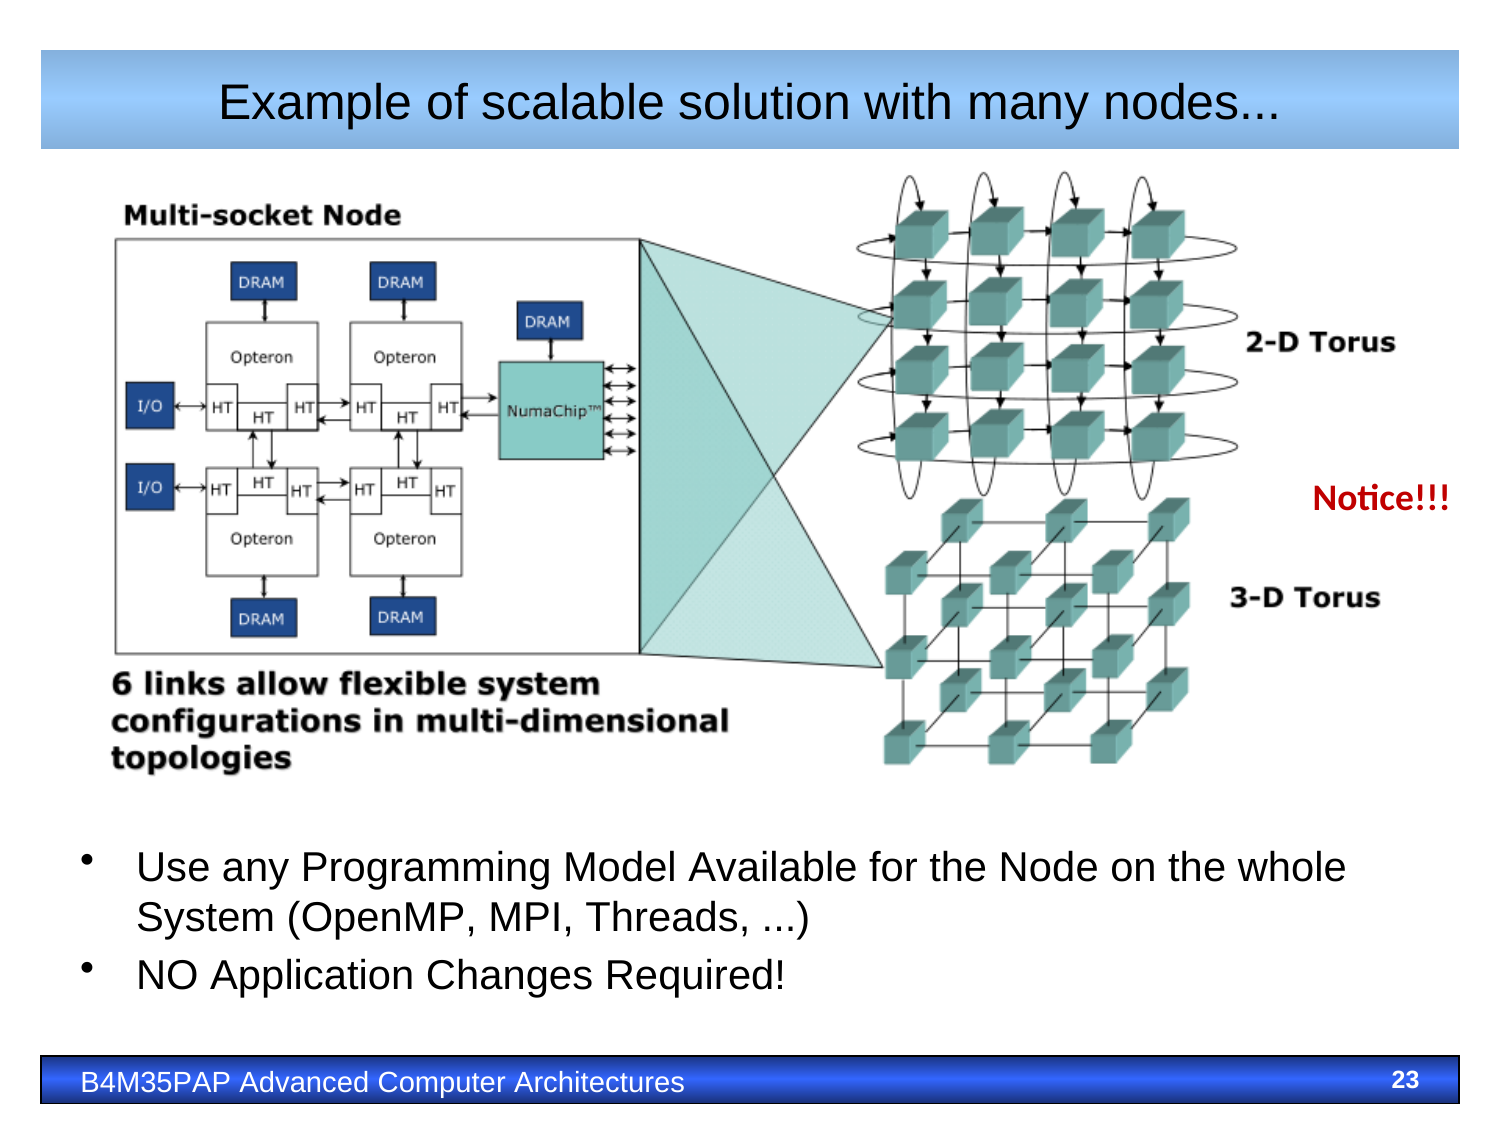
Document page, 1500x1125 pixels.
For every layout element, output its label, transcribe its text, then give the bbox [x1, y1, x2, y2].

text_box Notice!!! [1222, 464, 1500, 531]
list Use any Programming Model Available for the Node on the whole System (OpenMP, MPI, Threads, ...) NO Application Changes Required! [64, 832, 1436, 1000]
picture [93, 163, 1407, 804]
title Example of scalable solution with many nodes... [41, 50, 1459, 149]
